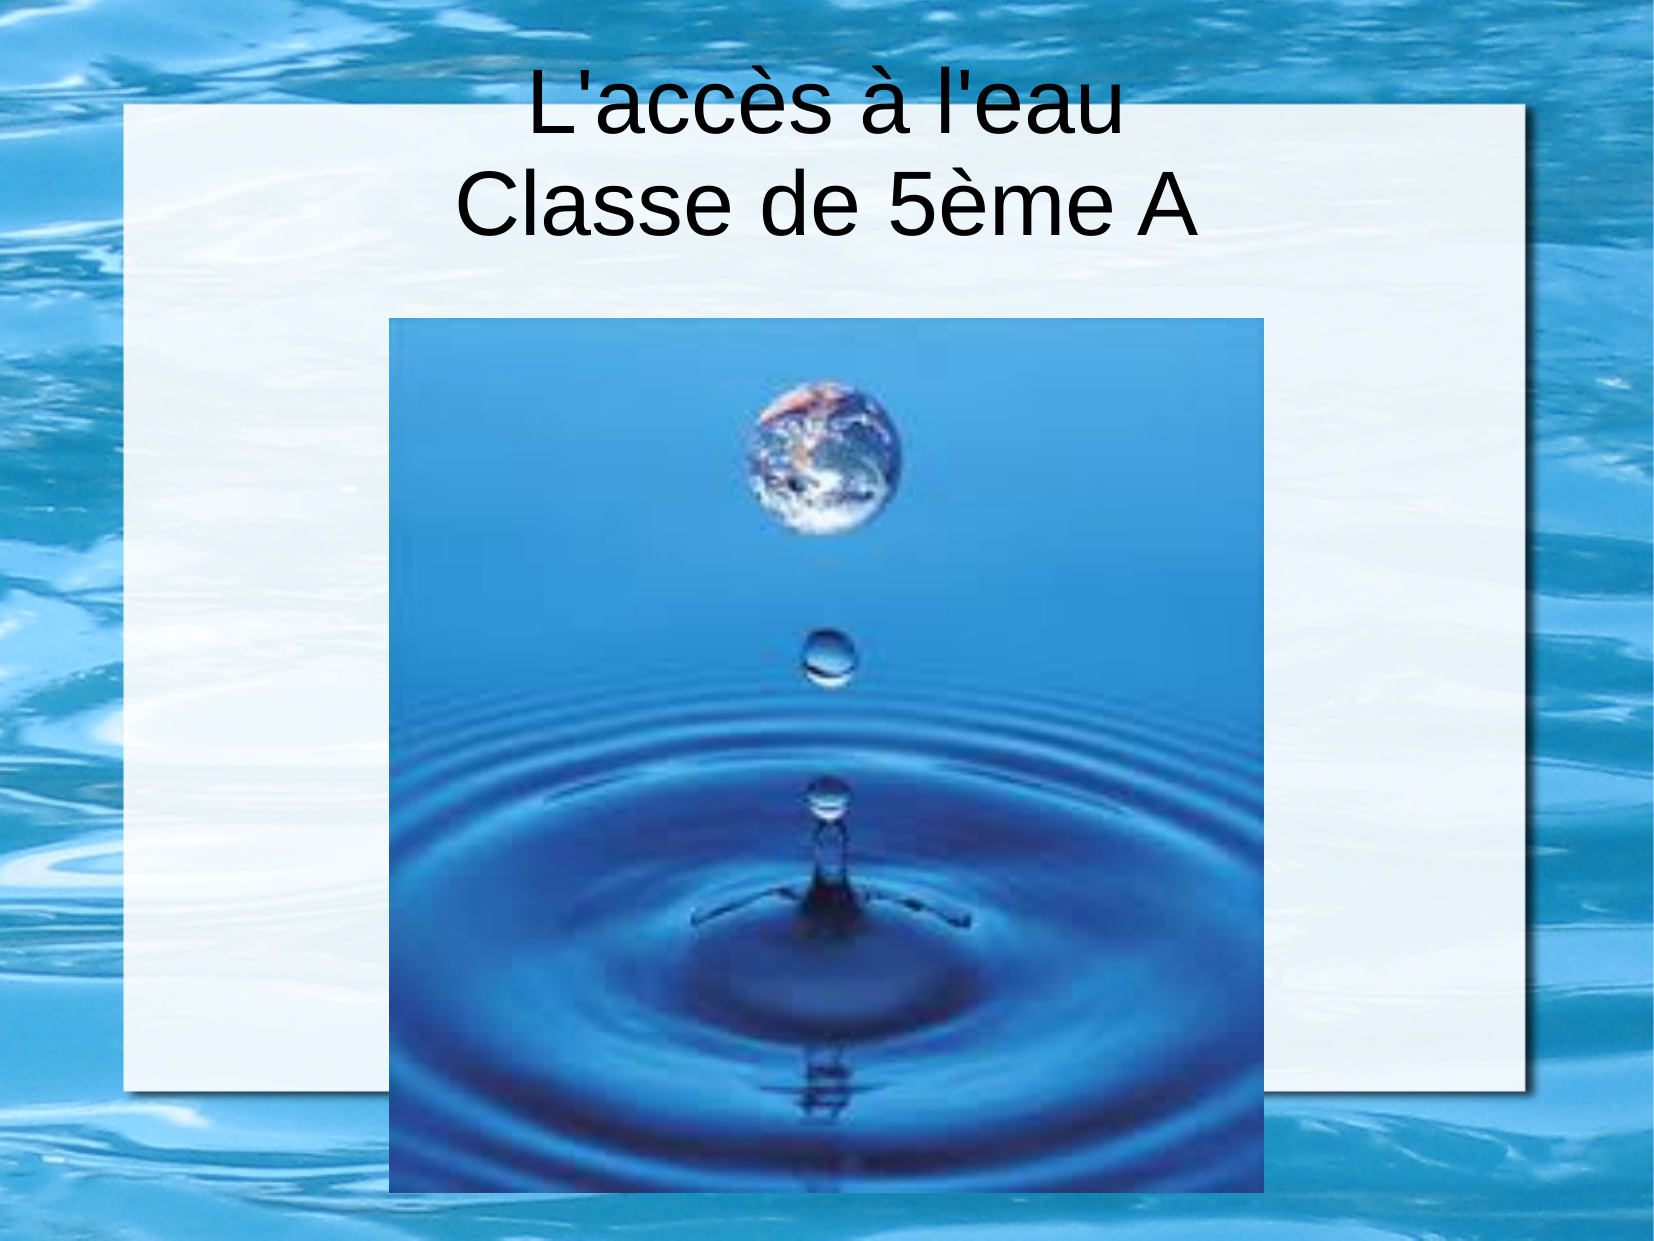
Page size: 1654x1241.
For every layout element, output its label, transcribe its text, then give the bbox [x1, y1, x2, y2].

title L'accès à l'eau Classe de 5ème A [82, 49, 1571, 257]
subtitle [82, 290, 1538, 1010]
picture [0, 0, 1654, 1241]
